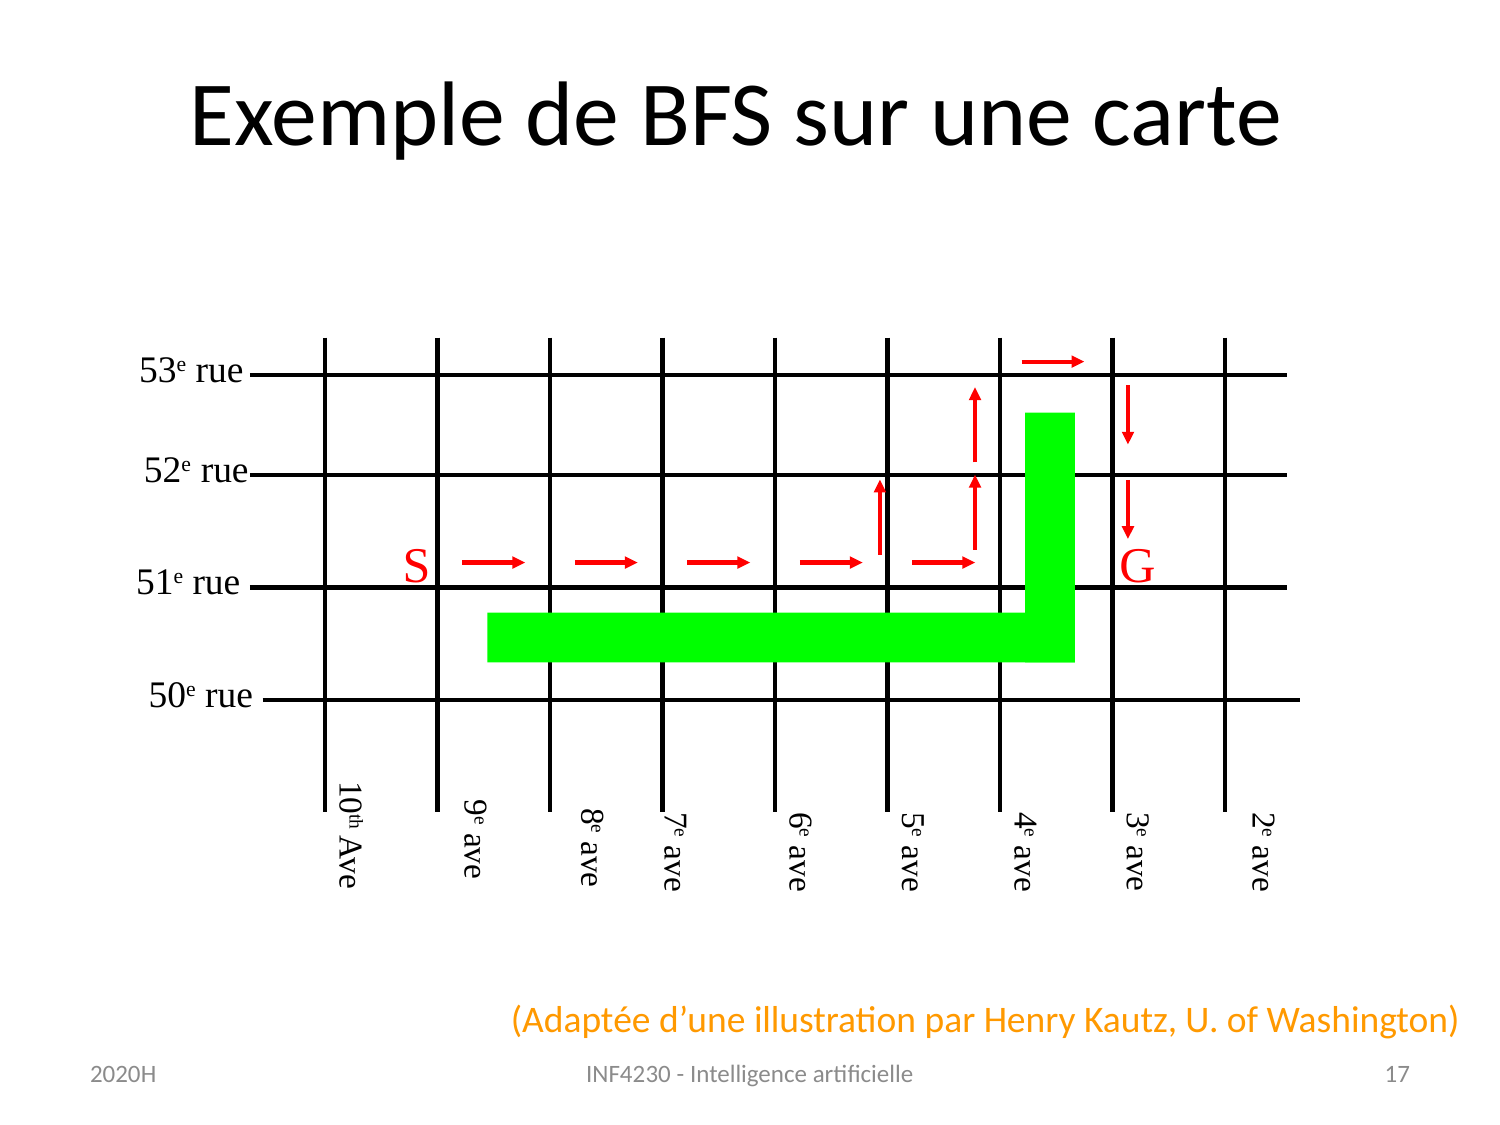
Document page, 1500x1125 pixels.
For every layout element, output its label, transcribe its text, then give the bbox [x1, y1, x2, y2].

title Exemple de BFS sur une carte [24, 21, 1450, 197]
text_box 5e ave [887, 797, 943, 907]
text_box 7e ave [650, 797, 706, 907]
text_box 51e rue [121, 549, 256, 610]
text_box 52e rue [129, 437, 264, 498]
text_box G [1099, 524, 1175, 600]
text_box 50e rue [133, 662, 269, 723]
footer INF4230 - Intelligence artificielle [512, 1042, 988, 1103]
text_box 4e ave [1000, 797, 1056, 907]
text_box S [387, 524, 446, 600]
text_box [487, 412, 1075, 663]
text_box 6e ave [775, 797, 831, 907]
text_box 3e ave [1112, 797, 1168, 907]
slide_number <numéro> [1074, 1042, 1425, 1103]
text_box (Adaptée d’une illustration par Henry Kautz, U. of Washington) [496, 987, 1476, 1048]
slide_number 2020H [75, 1042, 425, 1103]
text_box 9e ave [450, 784, 506, 895]
text_box 10th Ave [325, 766, 381, 904]
text_box 8e ave [567, 793, 622, 903]
text_box 2e ave [1238, 797, 1294, 907]
text_box 53e rue [124, 337, 259, 398]
